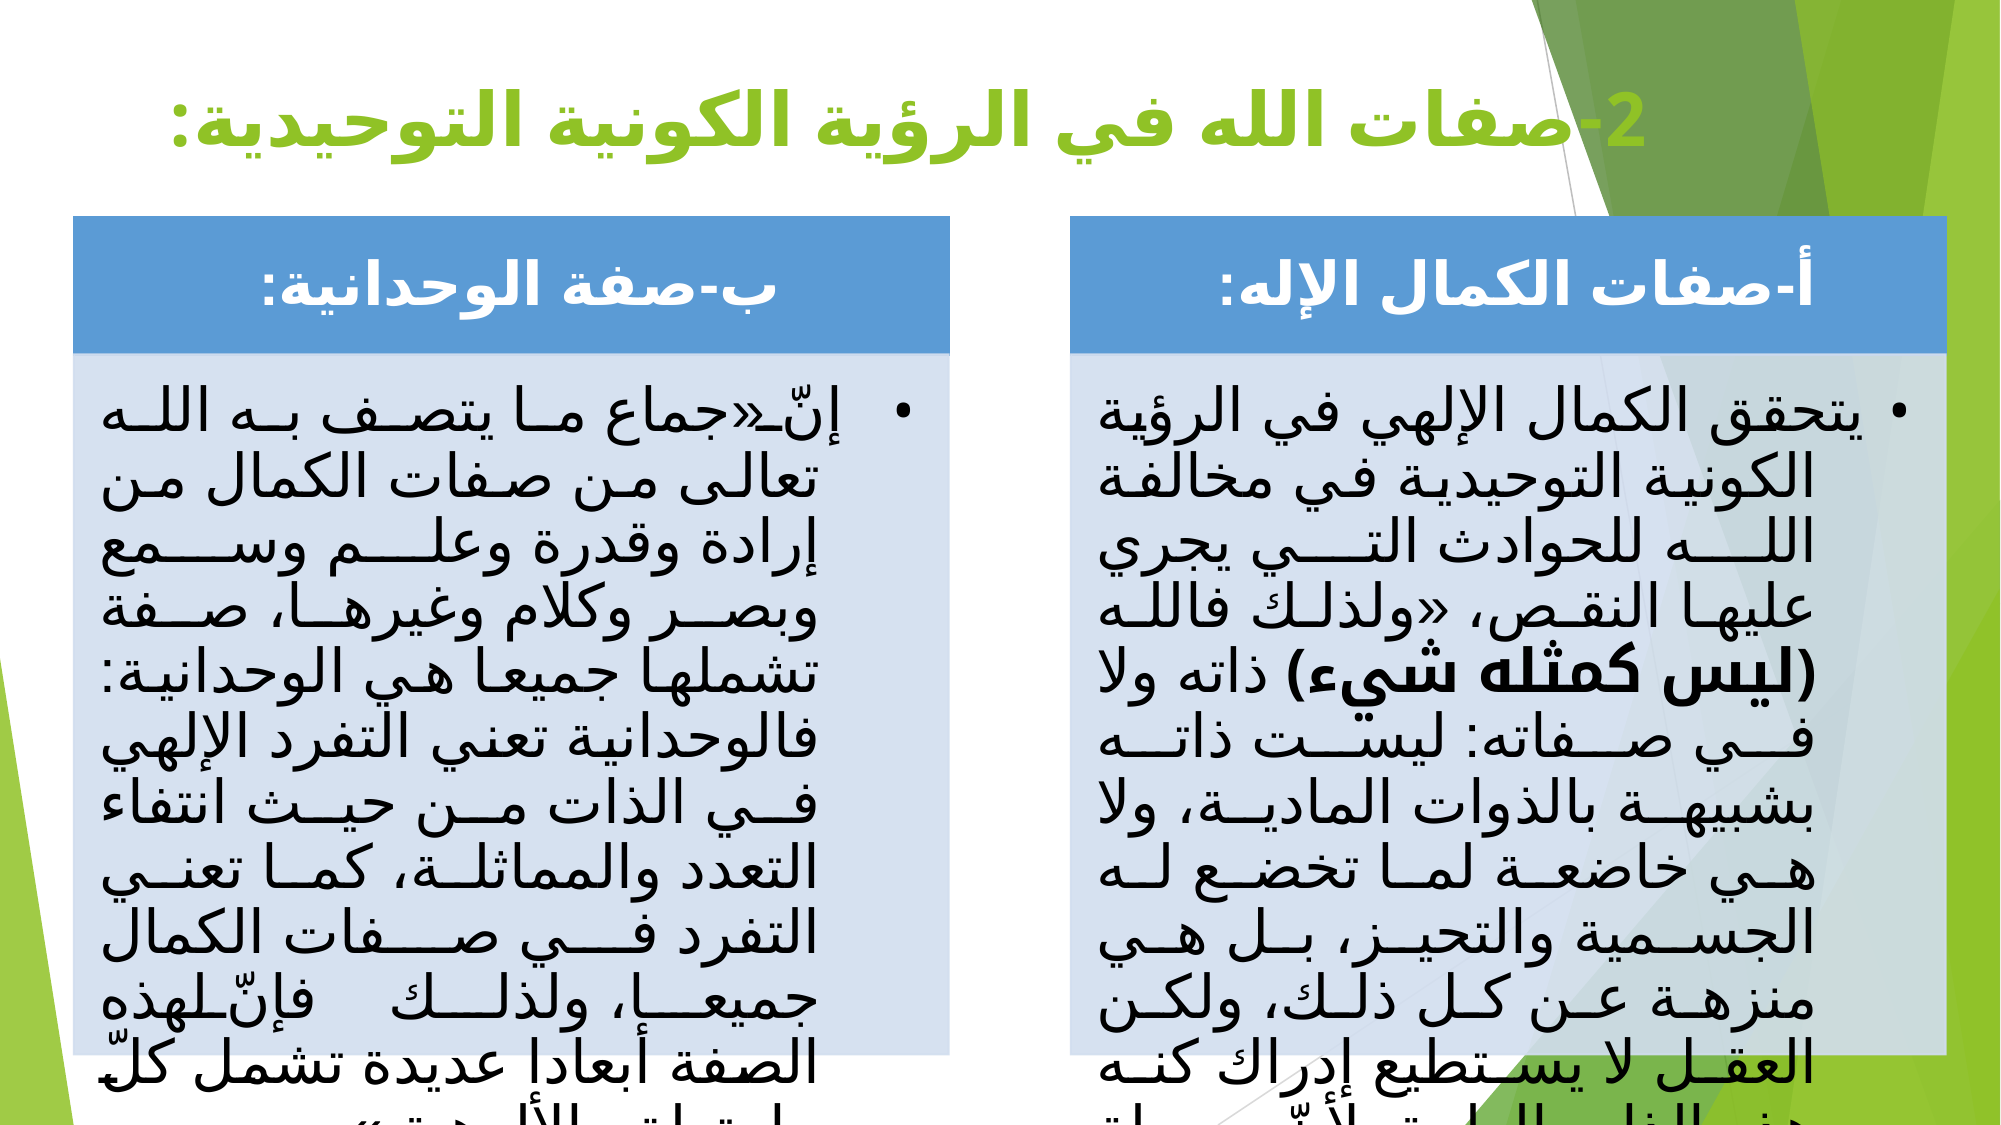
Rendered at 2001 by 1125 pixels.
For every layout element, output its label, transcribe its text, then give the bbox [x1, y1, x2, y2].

text_box إنّ «جماع ما يتصف به الله تعالى من صفات الكمال من إرادة وقدرة وعلم وسمع وبصر وكلام وغيرها، صفة تشملها جميعا هي الوحدانية: فالوحدانية تعني التفرد الإلهي في الذات من حيث انتفاء التعدد والمماثلة، كما تعني التفرد في صفات الكمال جميعا، ولذلك فإنّ لهذه الصفة أبعادا عديدة تشمل كلّ ما يتعلق بالألوهية.» [73, 354, 949, 1055]
text_box أ-صفات الكمال الإله: [1070, 217, 1946, 354]
text_box يتحقق الكمال الإلهي في الرؤية الكونية التوحيدية في مخالفة الله للحوادث التي يجري عليها النقص، «ولذلك فالله ﴿ليس كمثله شيء﴾ ذاته ولا في صفاته: ليست ذاته بشبيهة بالذوات المادية، ولا هي خاضعة لما تخضع له الجسمية والتحيز، بل هي منزهة عن كل ذلك، ولكن العقل لا يستطيع إدراك كنه هذه الذات العلية لأنّ وسيلة معرفته المقايسة بالأشباه والنظائر والأمثال.» [1070, 354, 1946, 1055]
title 2-صفات الله في الرؤية الكونية التوحيدية: [153, 64, 1910, 204]
text_box ب-صفة الوحدانية: [73, 217, 949, 354]
